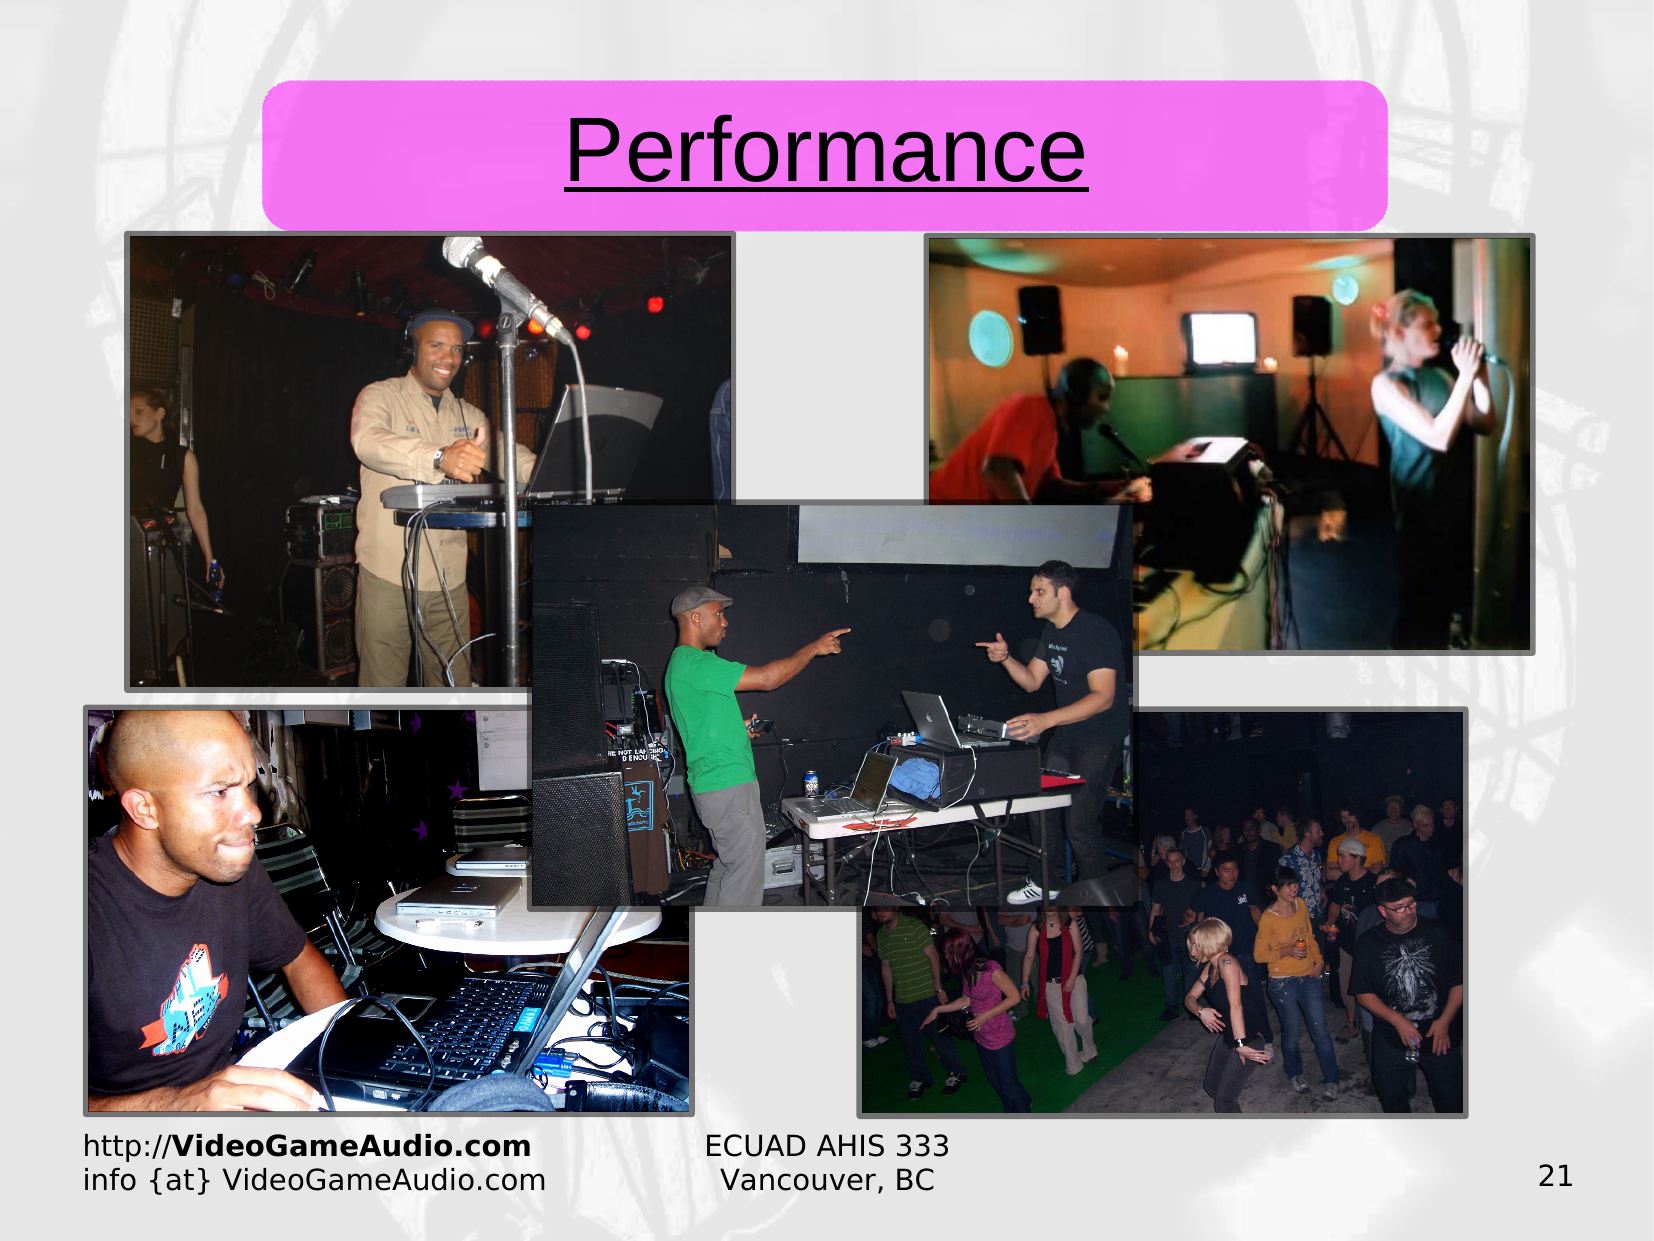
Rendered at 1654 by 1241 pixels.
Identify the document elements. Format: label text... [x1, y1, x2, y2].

title Performance [82, 49, 1571, 257]
picture [0, 0, 1654, 1241]
